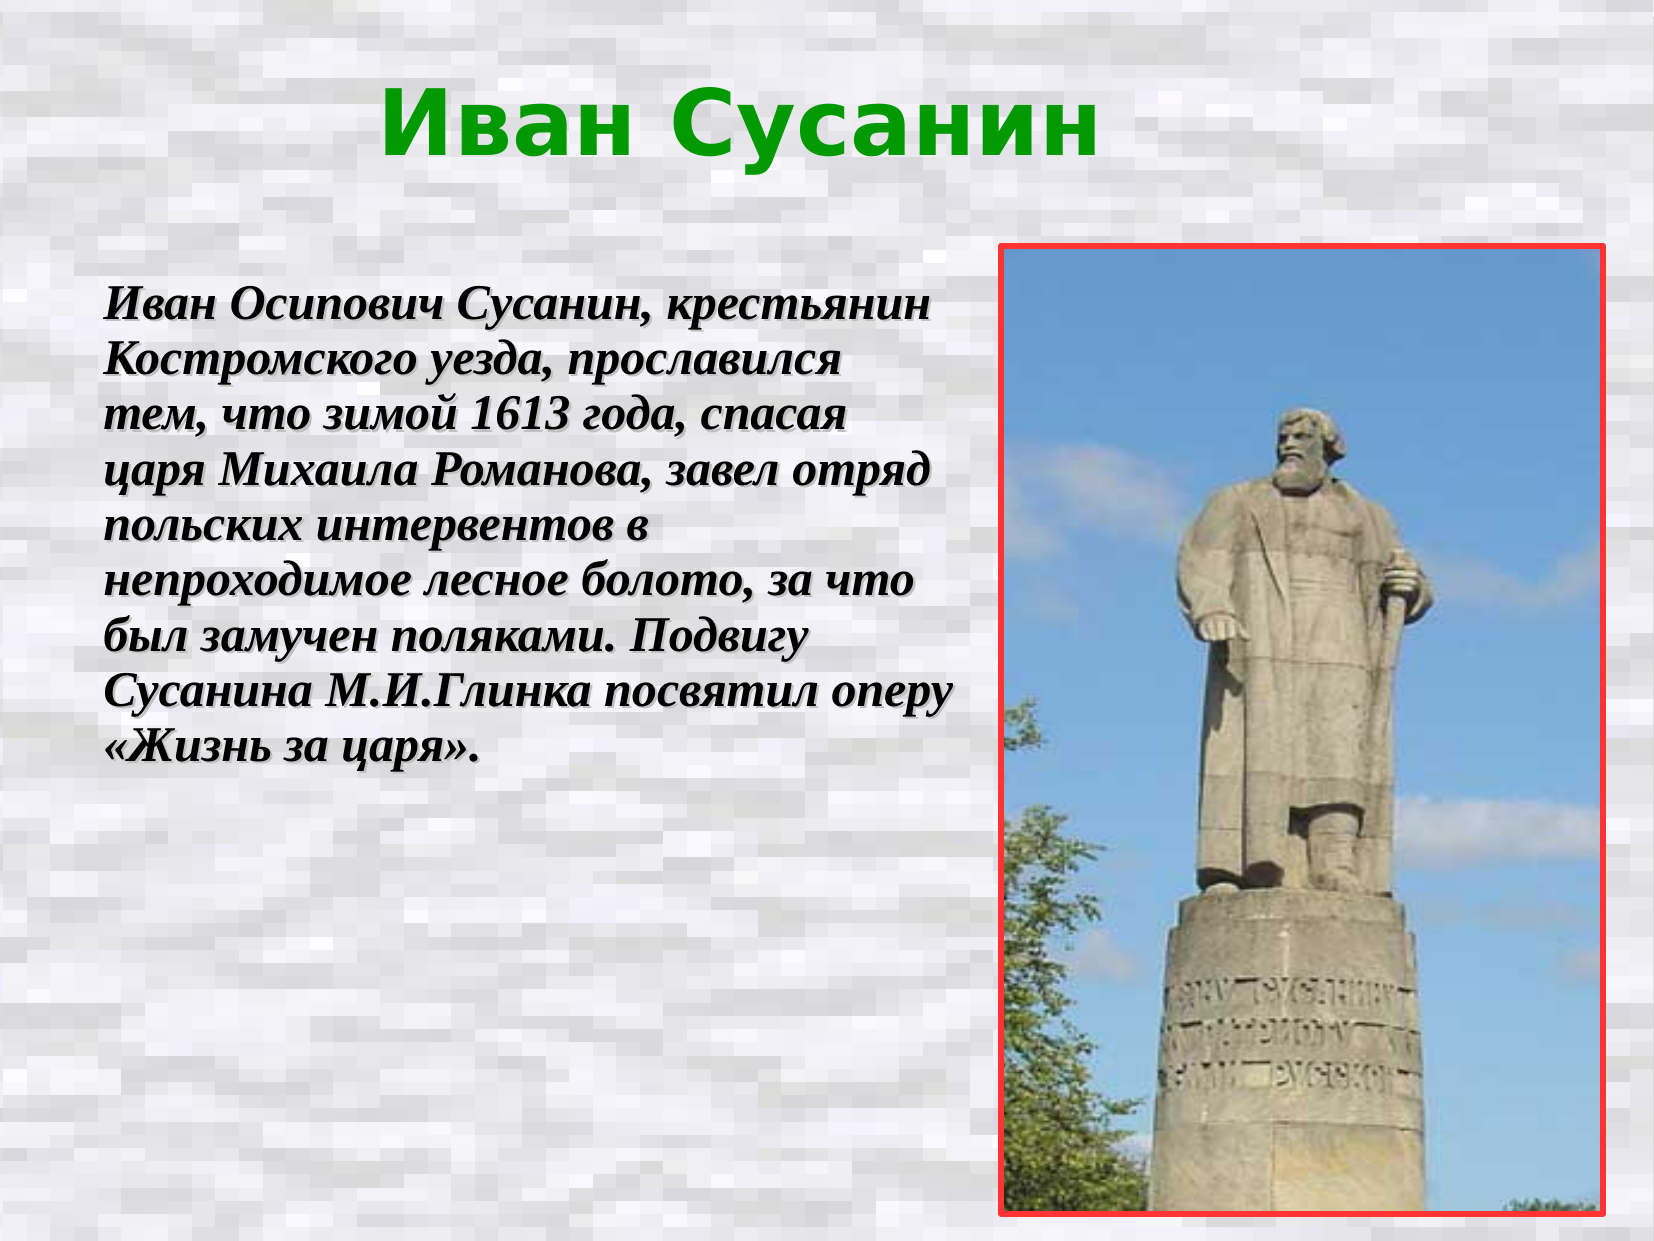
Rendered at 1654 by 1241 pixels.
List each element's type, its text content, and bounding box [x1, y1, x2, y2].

title Иван Сусанин [118, 29, 1394, 218]
text_box Иван Осипович Сусанин, крестьянин Костромского уезда, прославился тем, что зимой 1613 года, спасая царя Михаила Романова, завел отряд польских интервентов в непроходимое лесное болото, за что был замучен поляками. Подвигу Сусанина М.И.Глинка посвятил оперу «Жизнь за царя». [88, 267, 975, 781]
picture [0, 0, 1654, 1241]
